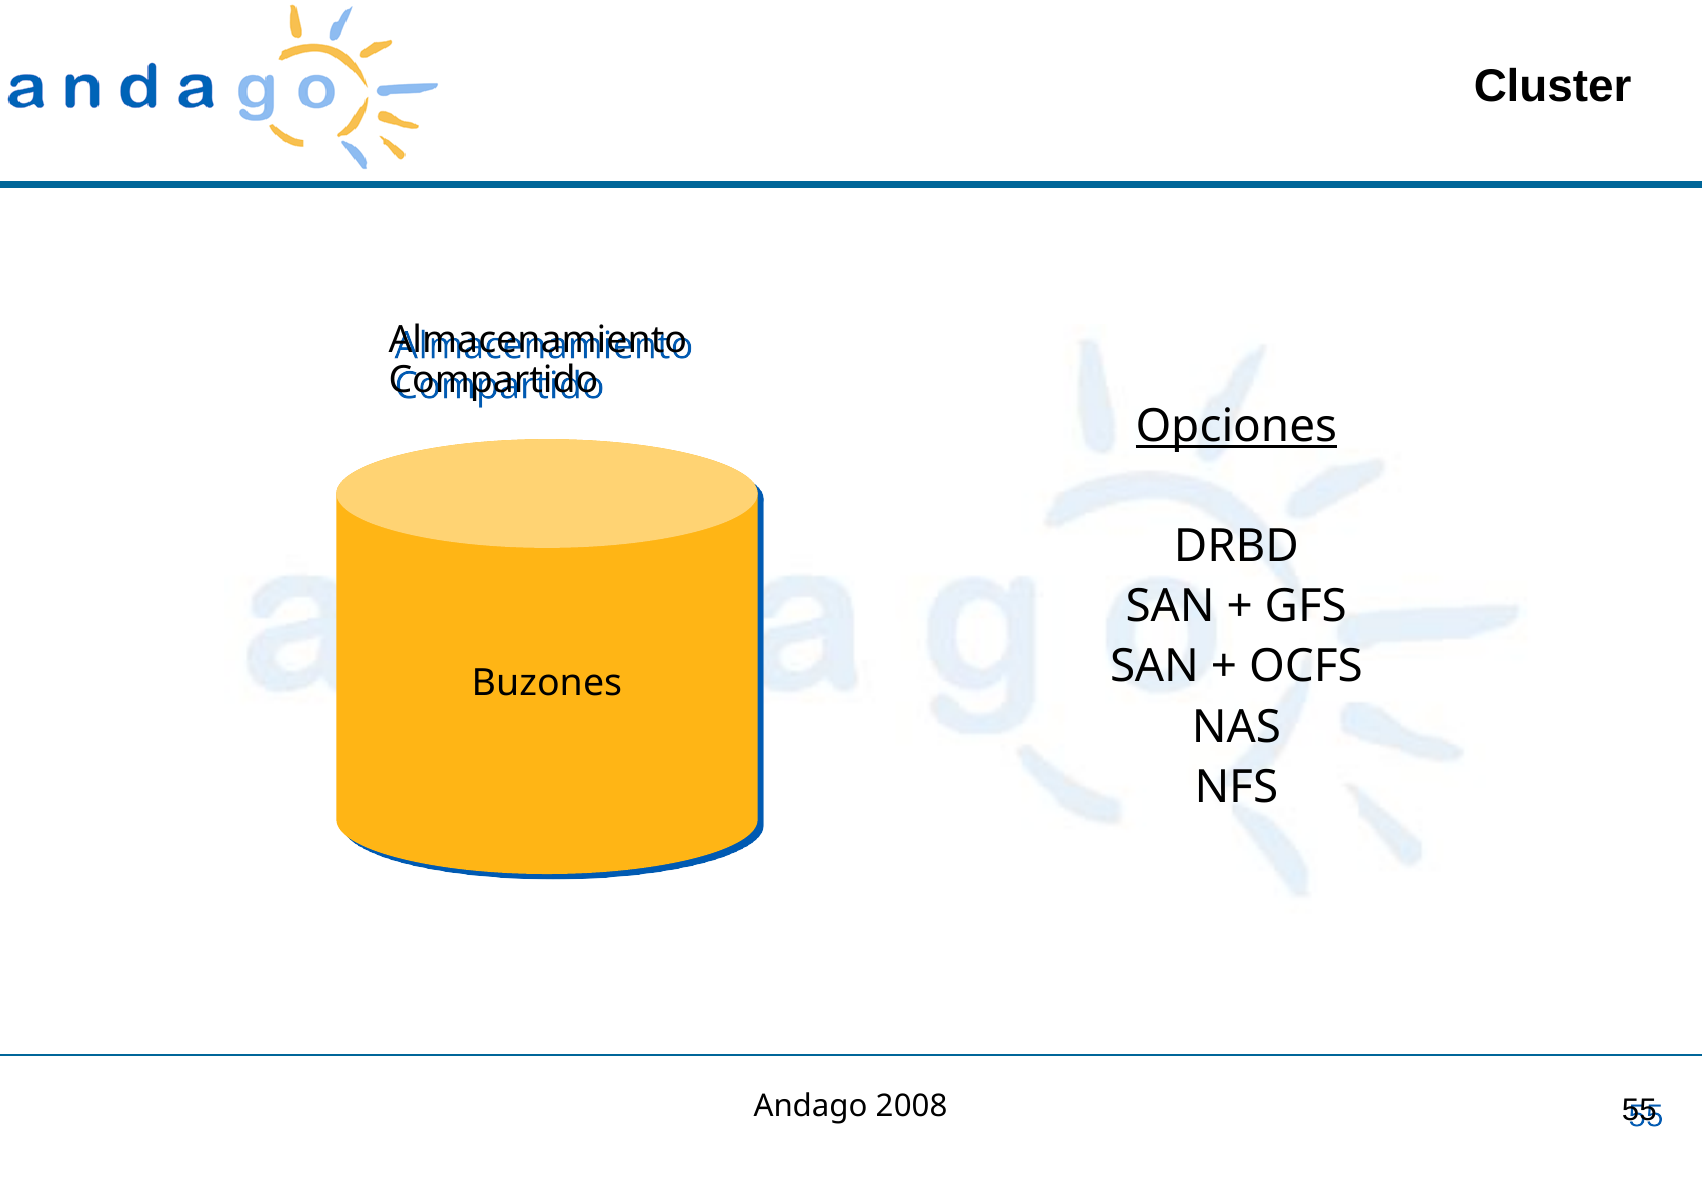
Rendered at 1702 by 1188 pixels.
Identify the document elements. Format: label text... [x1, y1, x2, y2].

text_box Buzones [336, 498, 758, 875]
picture [0, 0, 255, 175]
subtitle Opciones DRBD SAN + GFS SAN + OCFS NAS NFS [882, 246, 1591, 1014]
text_box Almacenamiento Compartido [372, 311, 719, 410]
title Cluster [255, 0, 1702, 181]
picture [224, 324, 882, 919]
